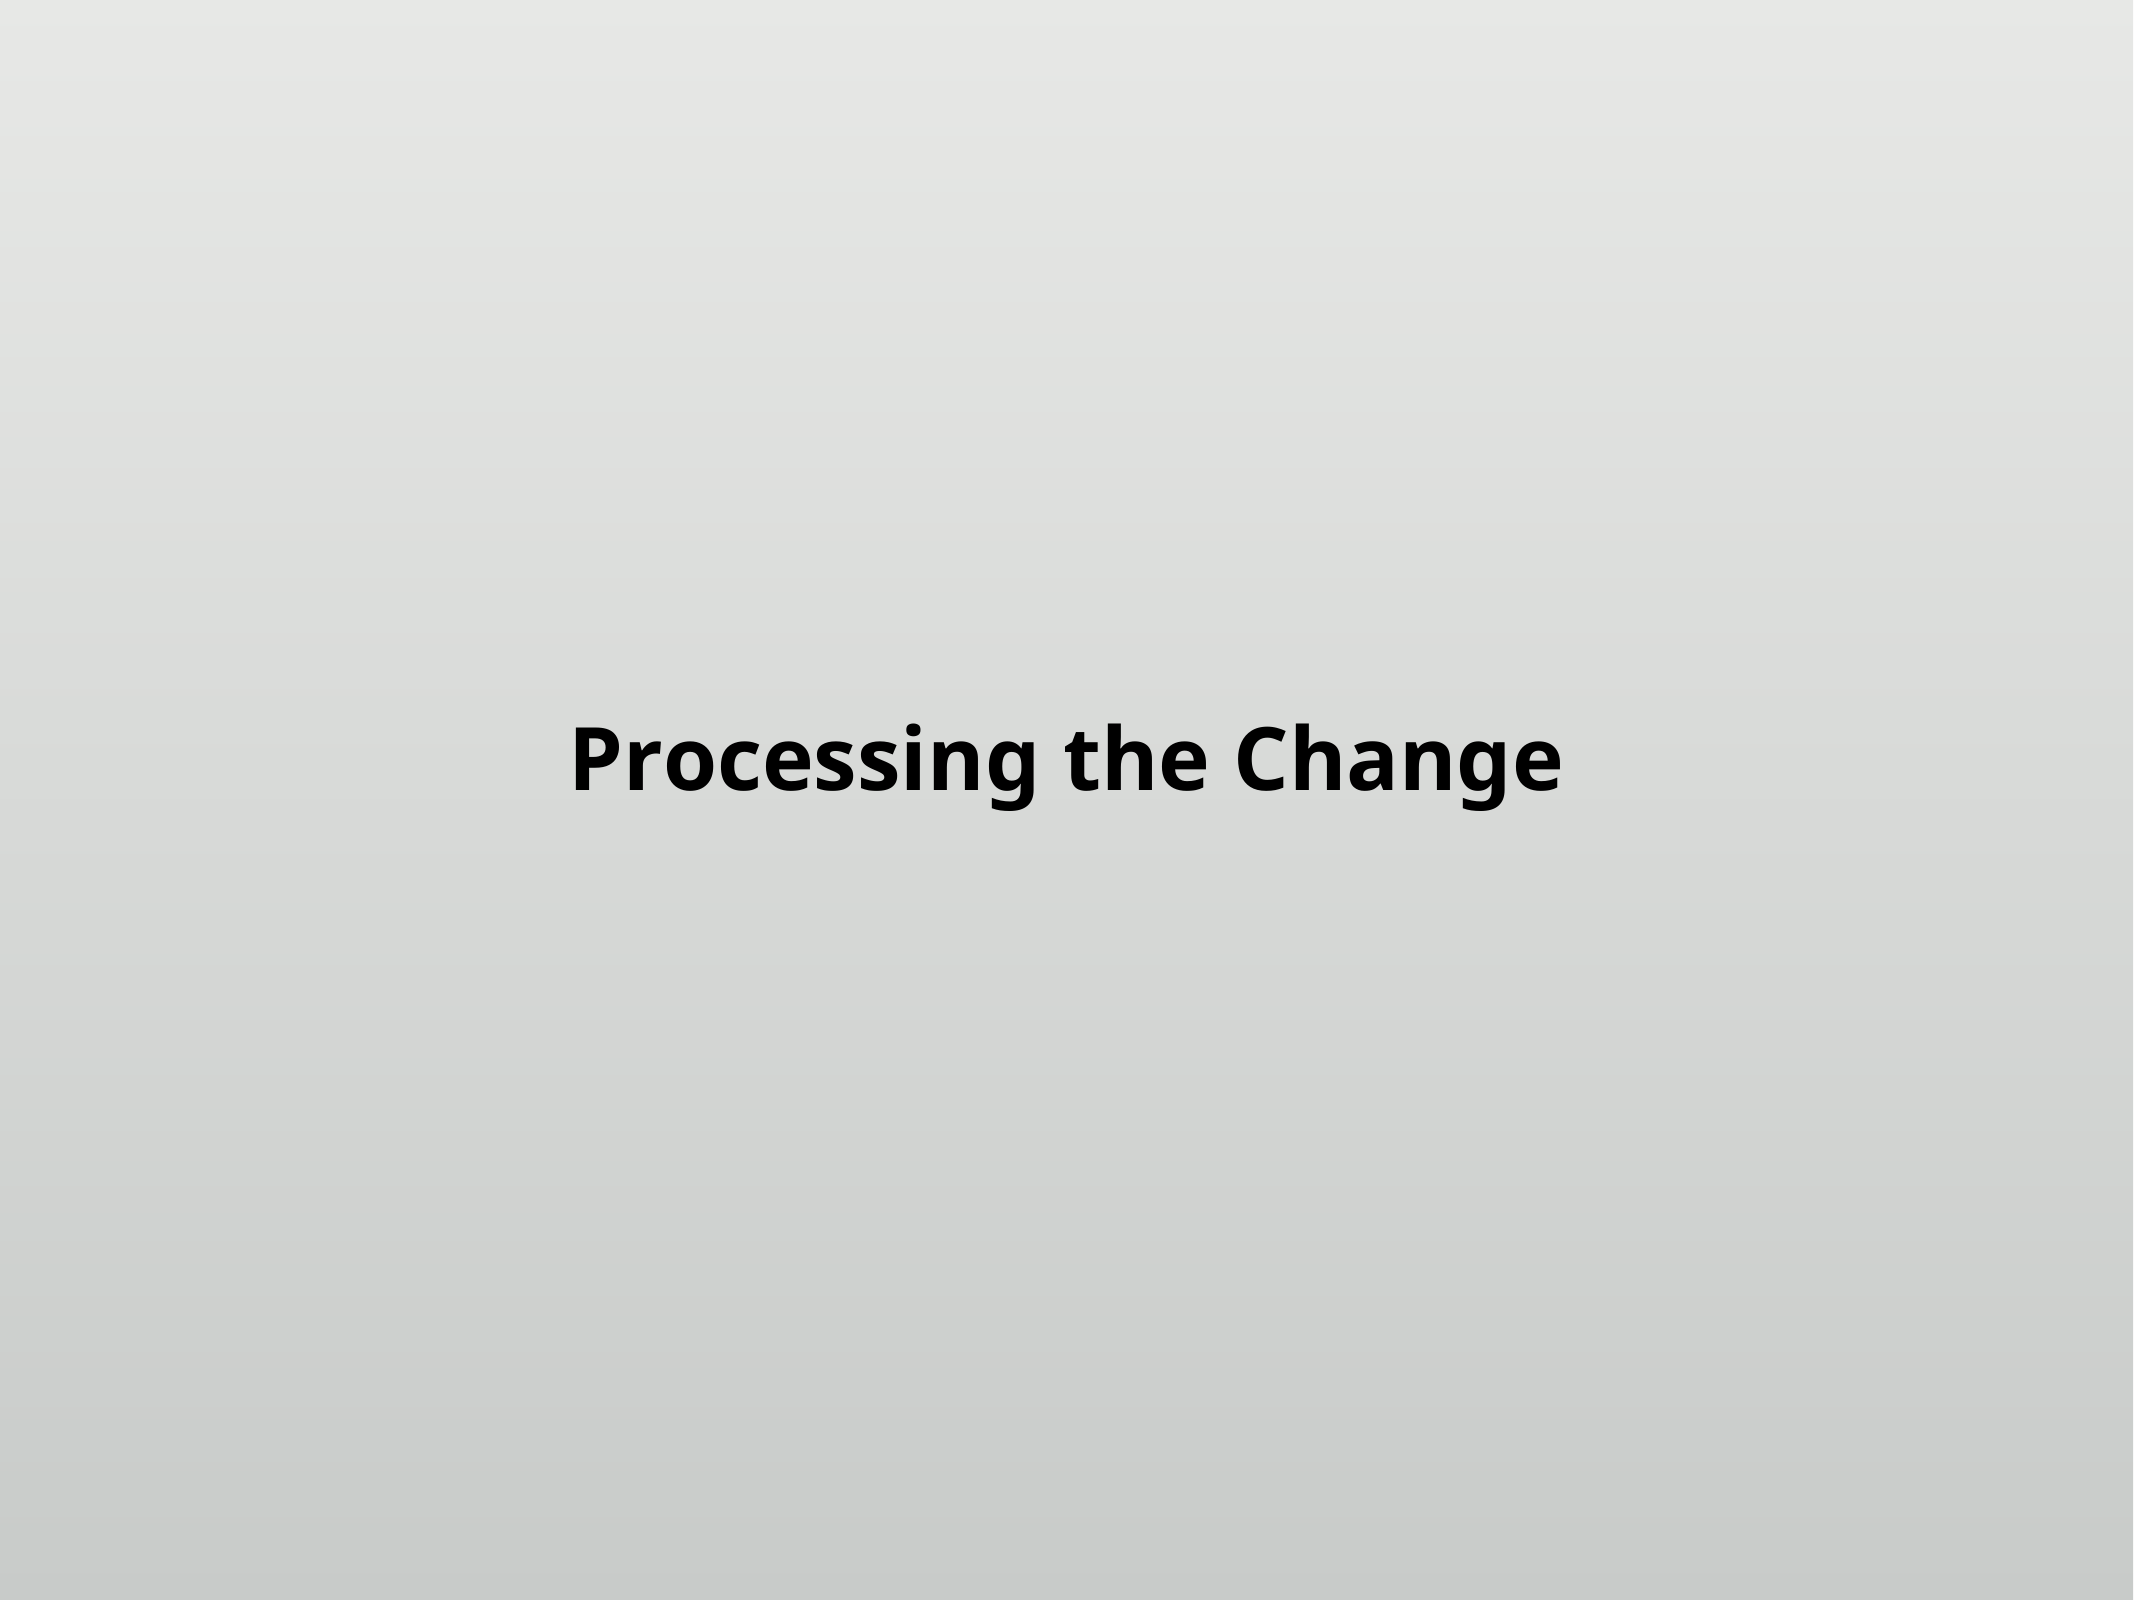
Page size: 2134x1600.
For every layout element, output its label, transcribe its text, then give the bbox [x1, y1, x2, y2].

title Processing the Change [93, 495, 2040, 1017]
